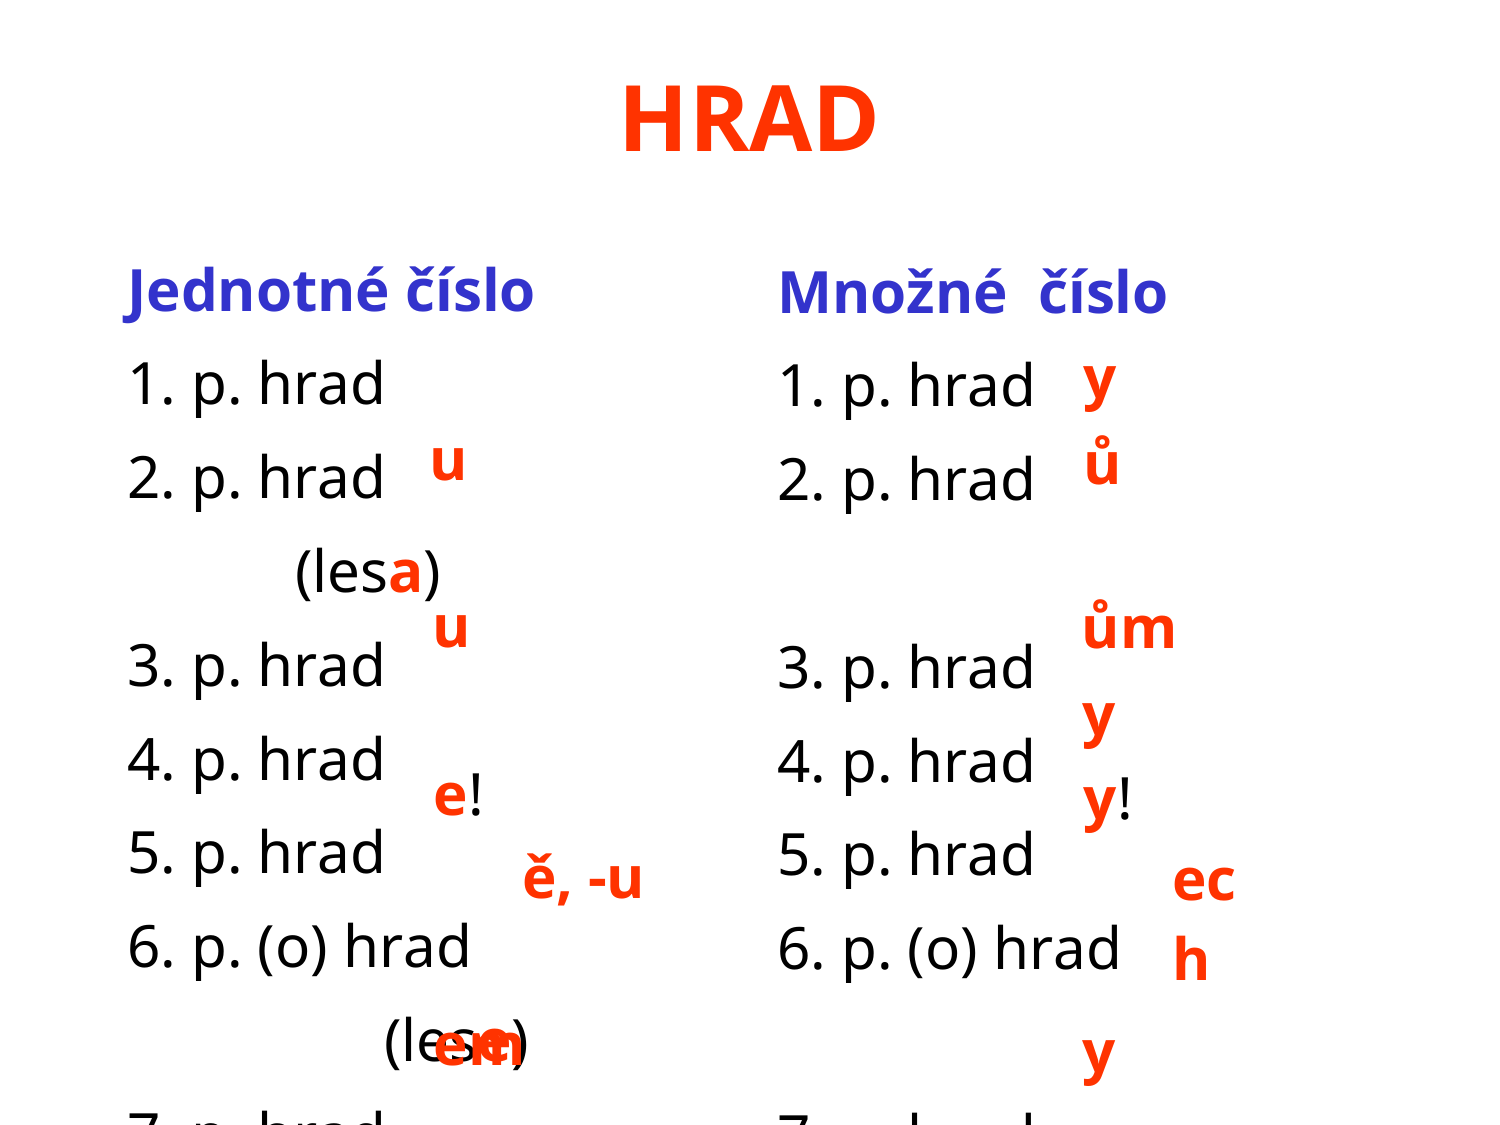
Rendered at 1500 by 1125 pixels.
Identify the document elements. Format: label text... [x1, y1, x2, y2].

text_box u [417, 578, 585, 673]
text_box ě, -u [507, 828, 682, 924]
title HRAD [112, 35, 1388, 197]
text_box e! [419, 744, 598, 840]
text_box ům [1067, 578, 1270, 674]
text_box y! [1069, 750, 1182, 845]
text_box y [1067, 665, 1178, 760]
text_box y [1069, 328, 1179, 414]
text_box ů [1069, 414, 1187, 509]
text_box em [419, 995, 608, 1091]
list Jednotné číslo 1. p. hrad 2. p. hrad (lesa) 3. p. hrad 4. p. hrad 5. p. hrad 6. p. (o) hrad (lese) 7. p. hrad [112, 241, 738, 1087]
text_box ech [1157, 830, 1286, 1005]
text_box y [1067, 1003, 1178, 1098]
text_box u [414, 410, 582, 506]
list Množné číslo 1. p. hrad 2. p. hrad 3. p. hrad 4. p. hrad 5. p. hrad 6. p. (o) hrad 7. p. hrad [762, 243, 1388, 1090]
